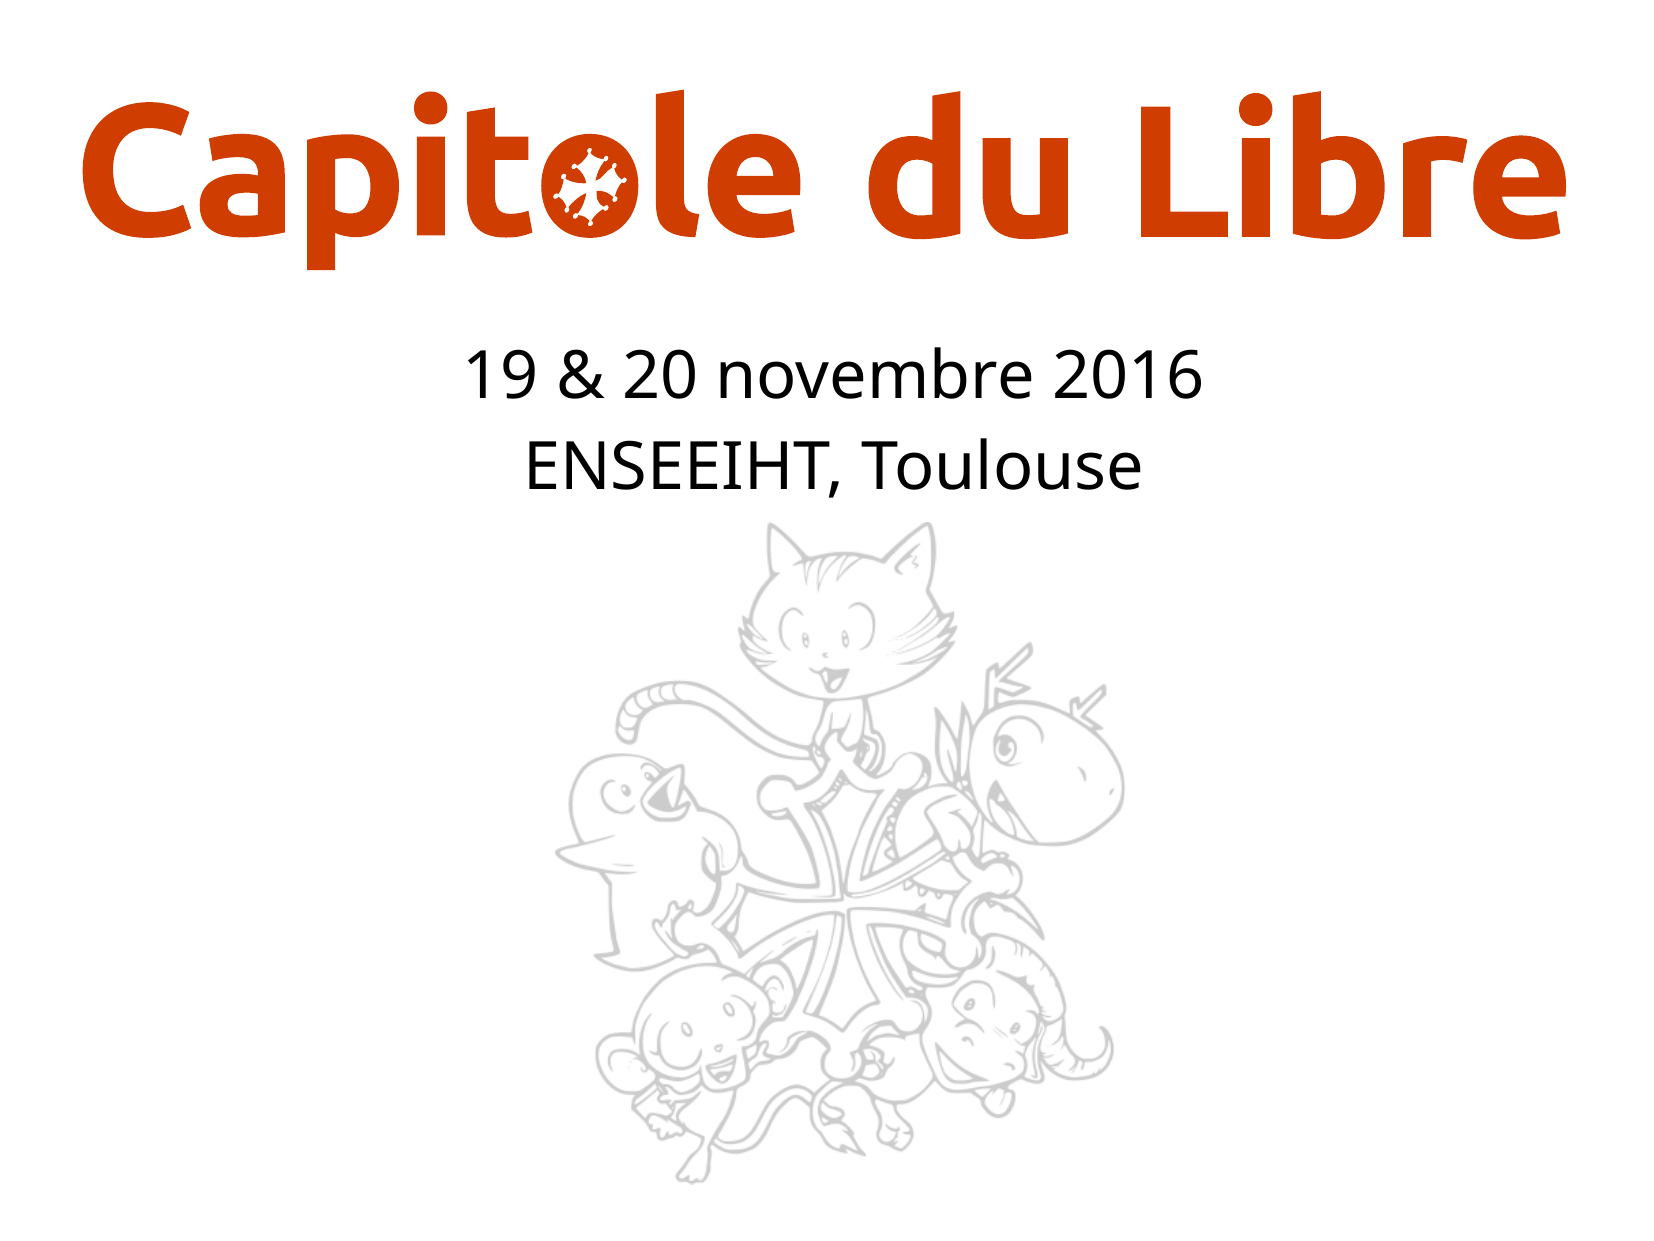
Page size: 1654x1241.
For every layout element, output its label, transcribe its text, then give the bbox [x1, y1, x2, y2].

picture [82, 89, 1567, 271]
subtitle 19 & 20 novembre 2016 ENSEEIHT, Toulouse [90, 280, 1579, 556]
picture [555, 556, 1126, 1186]
